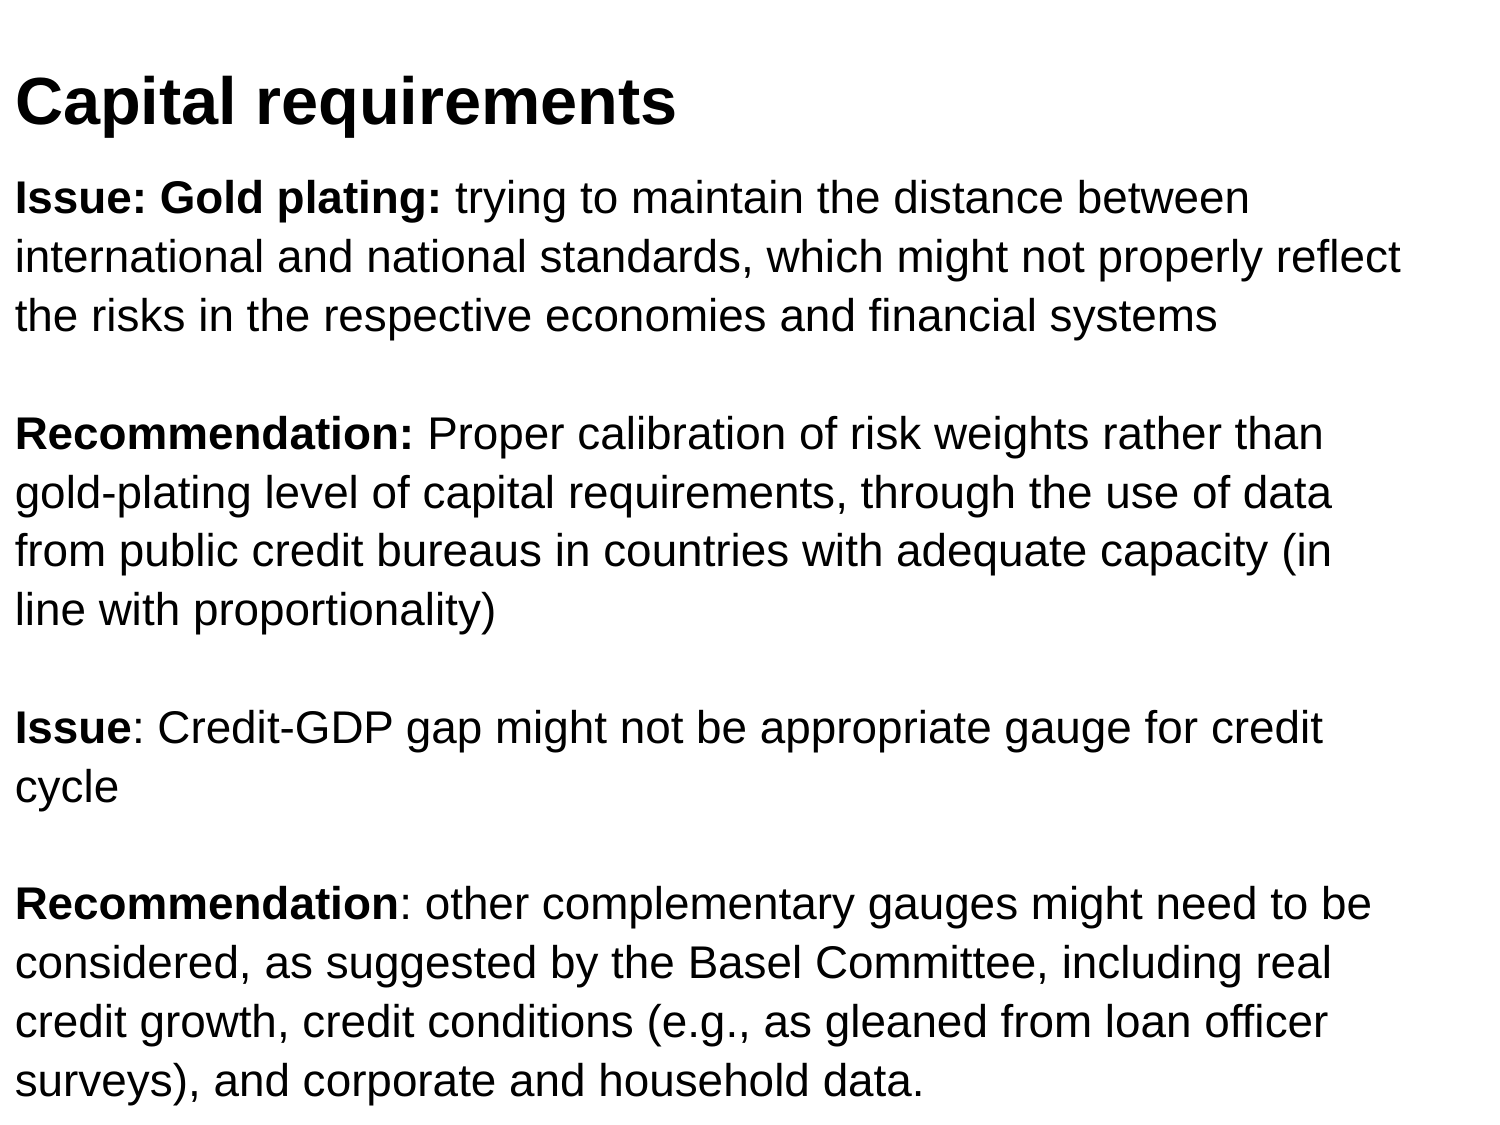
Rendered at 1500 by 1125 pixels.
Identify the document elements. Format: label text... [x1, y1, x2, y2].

text_box Capital requirements [0, 16, 1500, 180]
text_box Issue: Gold plating: trying to maintain the distance between international and national standards, which might not properly reflect the risks in the respective economies and financial systems Recommendation: Proper calibration of risk weights rather than gold-plating level of capital requirements, through the use of data from public credit bureaus in countries with adequate capacity (in line with proportionality) Issue: Credit-GDP gap might not be appropriate gauge for credit cycle Recommendation: other complementary gauges might need to be considered, as suggested by the Basel Committee, including real credit growth, credit conditions (e.g., as gleaned from loan officer surveys), and corporate and household data. [0, 156, 1430, 1113]
